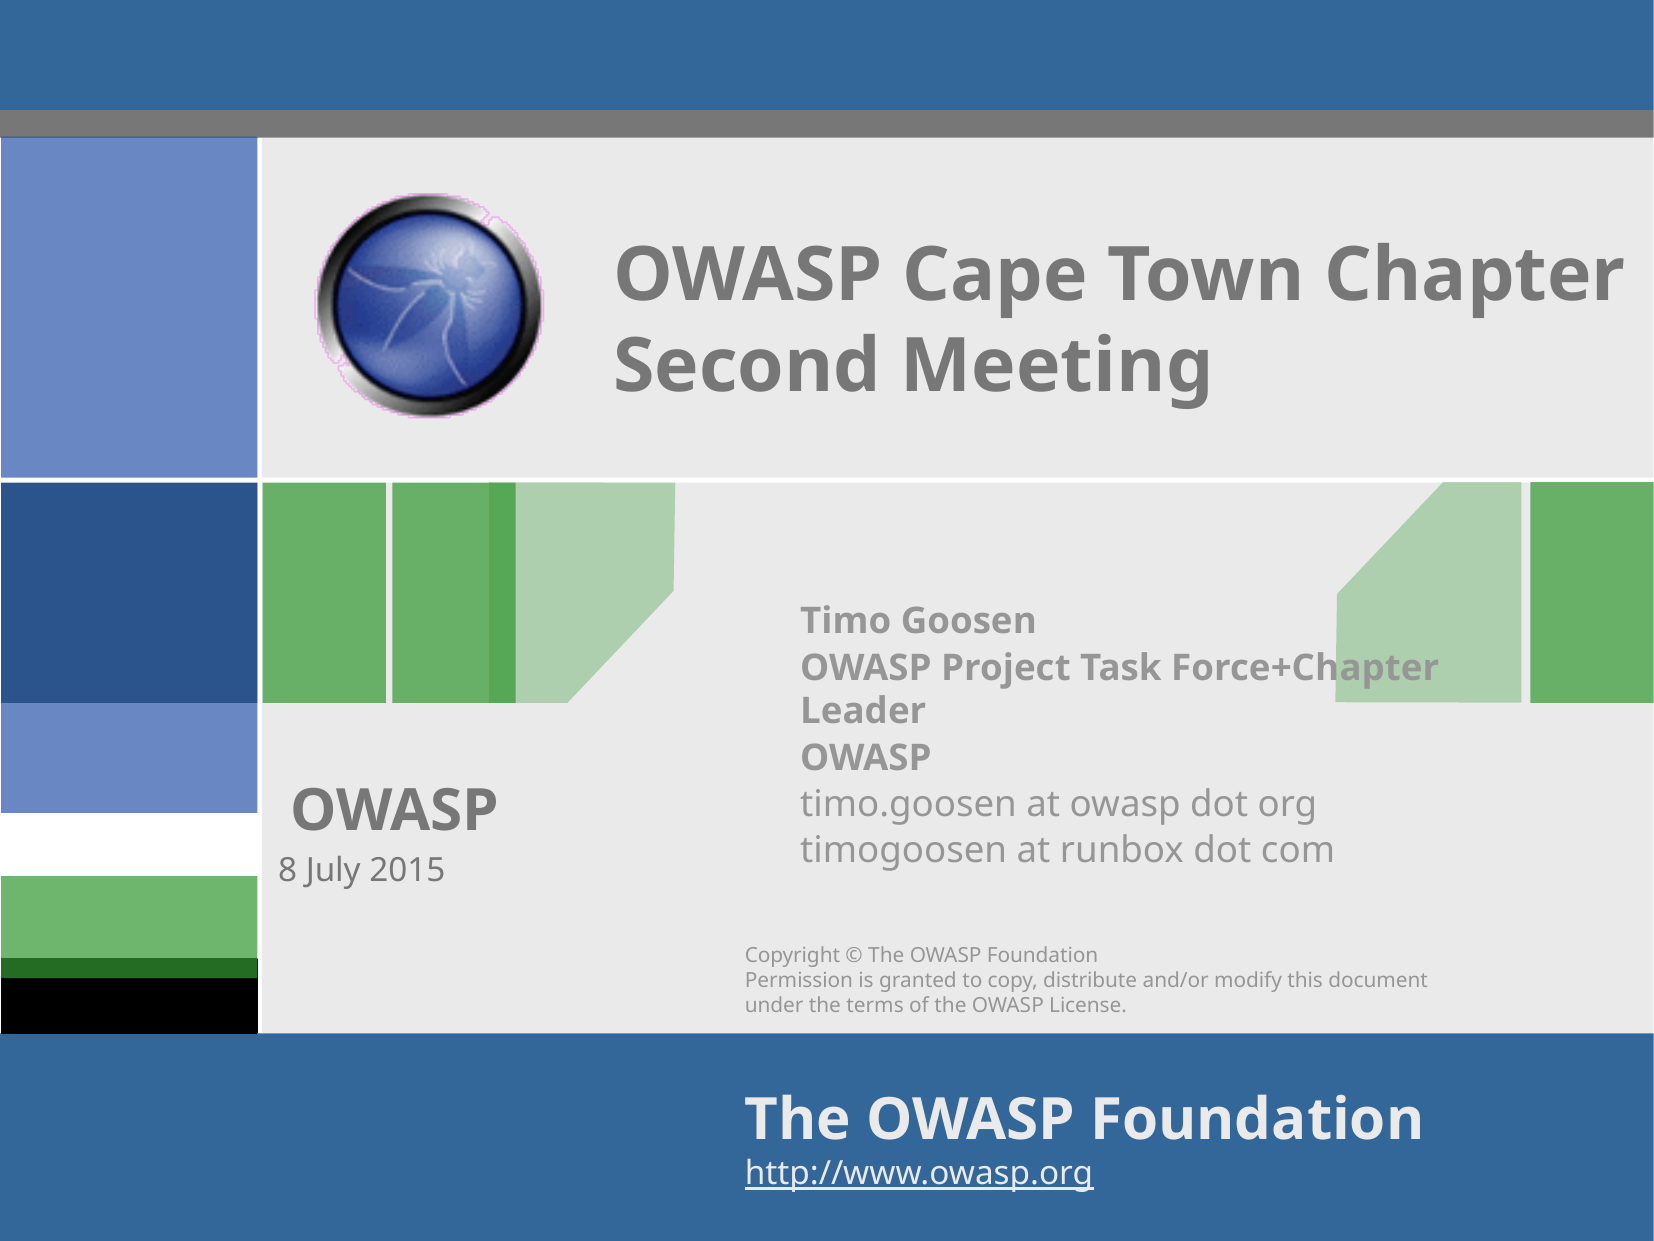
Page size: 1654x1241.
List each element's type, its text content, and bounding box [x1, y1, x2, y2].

text_box 8 July 2015 [263, 840, 461, 896]
picture [303, 192, 552, 421]
subtitle Timo Goosen OWASP Project Task Force+Chapter Leader OWASP timo.goosen at owasp dot org timogoosen at runbox dot com [785, 589, 1461, 878]
title OWASP Cape Town Chapter Second Meeting [598, 143, 1654, 489]
